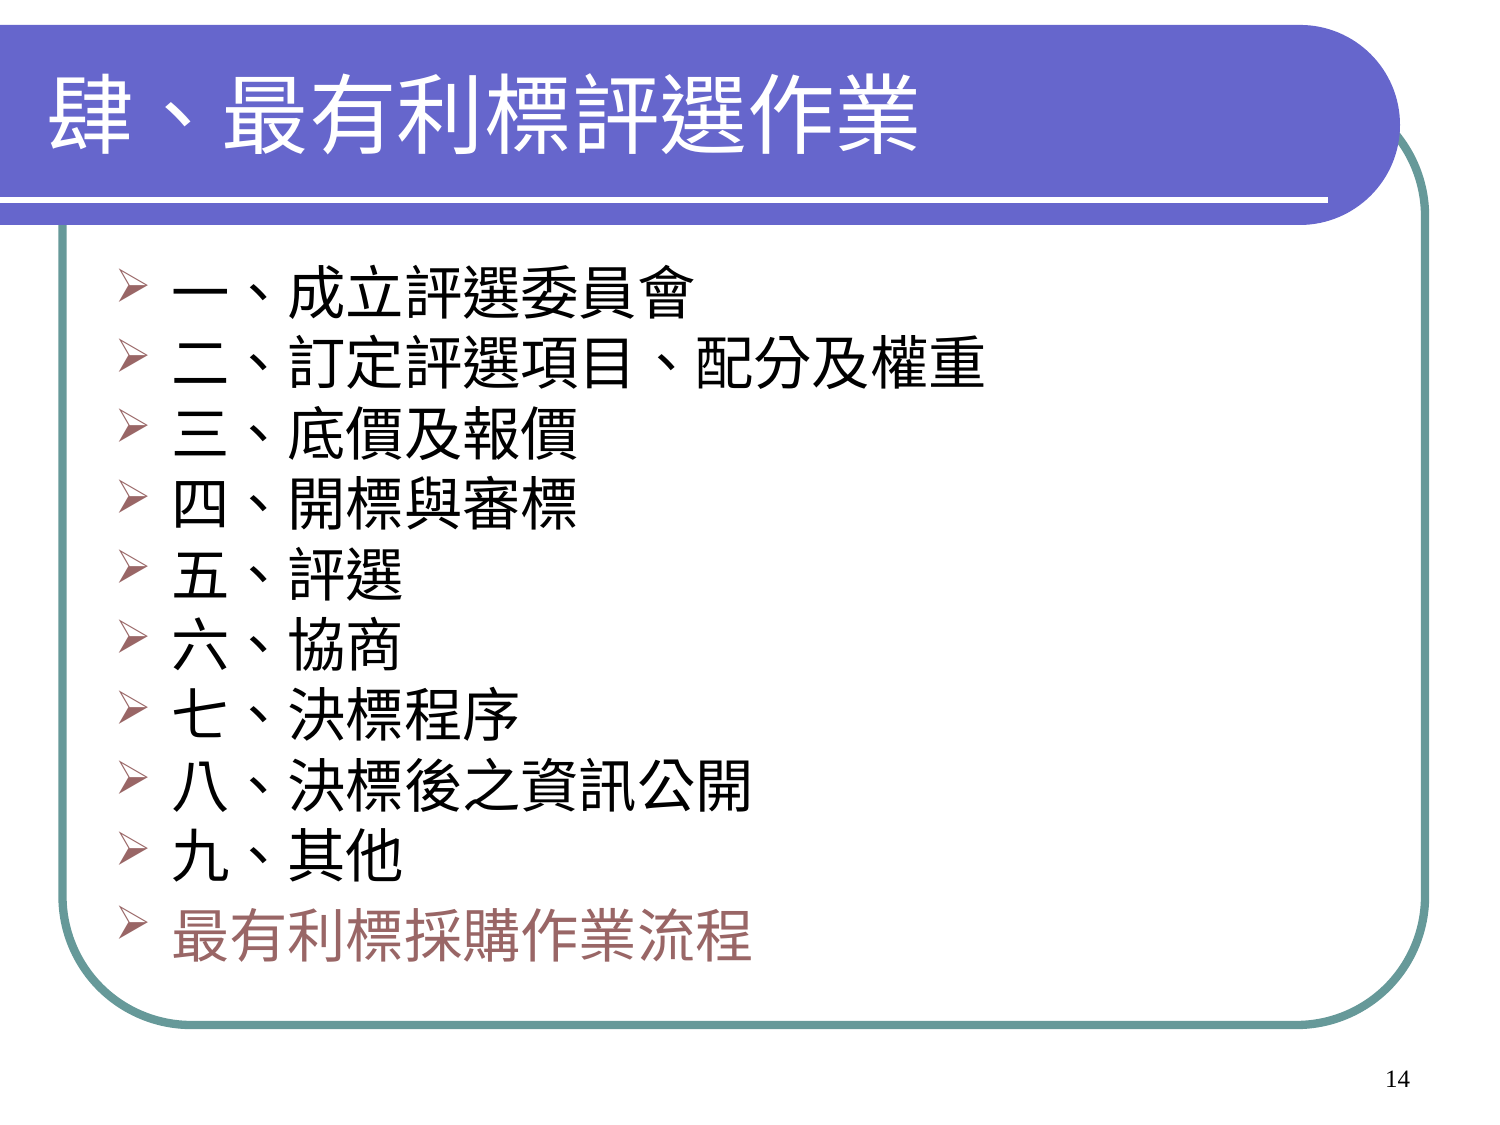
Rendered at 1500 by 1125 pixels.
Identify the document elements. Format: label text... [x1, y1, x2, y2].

text_box <編號> [1074, 1025, 1426, 1101]
list 一、成立評選委員會 二、訂定評選項目、配分及權重 三、底價及報價 四、開標與審標 五、評選 六、協商 七、決標程序 八、決標後之資訊公開 九、其他 最有利標採購作業流程 [99, 262, 1401, 988]
title 肆、最有利標評選作業 [31, 37, 1347, 188]
